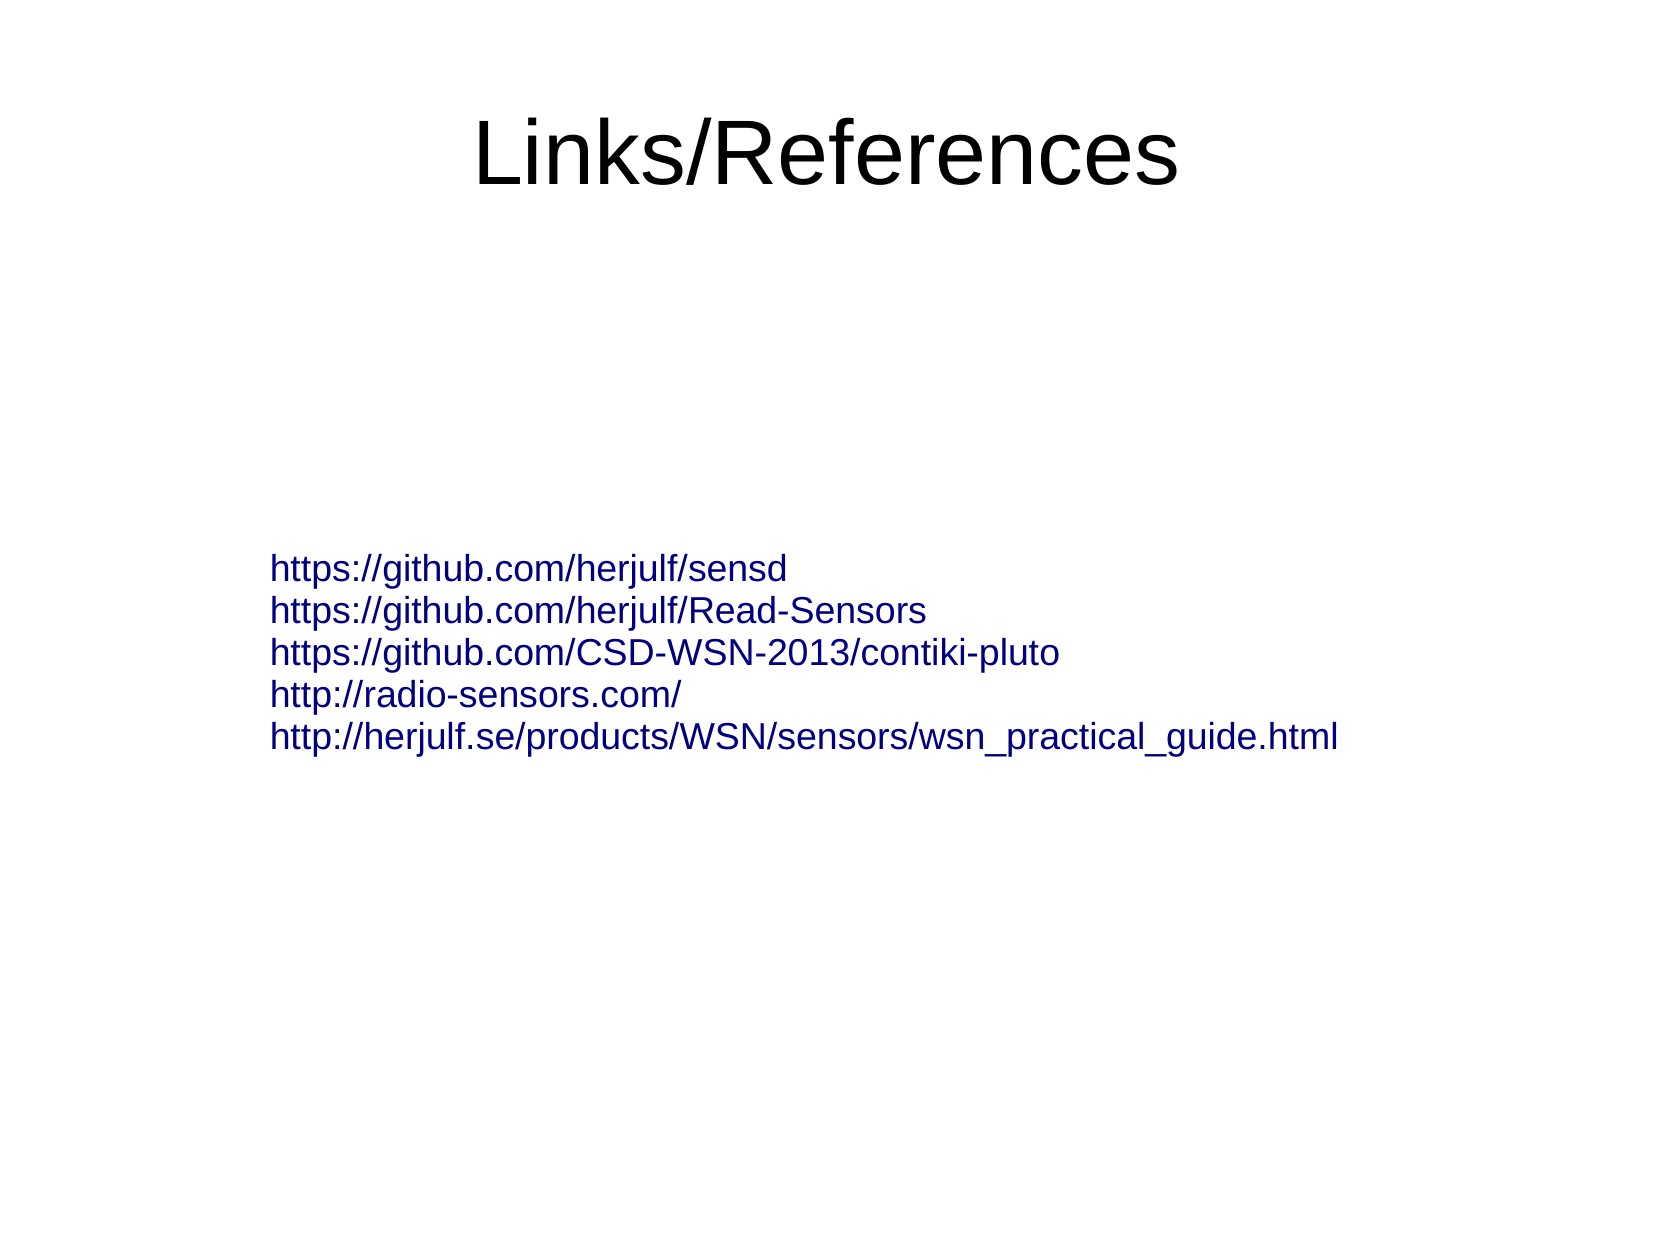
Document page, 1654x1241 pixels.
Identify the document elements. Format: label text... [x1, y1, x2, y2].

text_box https://github.com/herjulf/sensd https://github.com/herjulf/Read-Sensors https://github.com/CSD-WSN-2013/contiki-pluto http://radio-sensors.com/ http://herjulf.se/products/WSN/sensors/wsn_practical_guide.html [255, 540, 1355, 807]
title Links/References [82, 49, 1571, 257]
